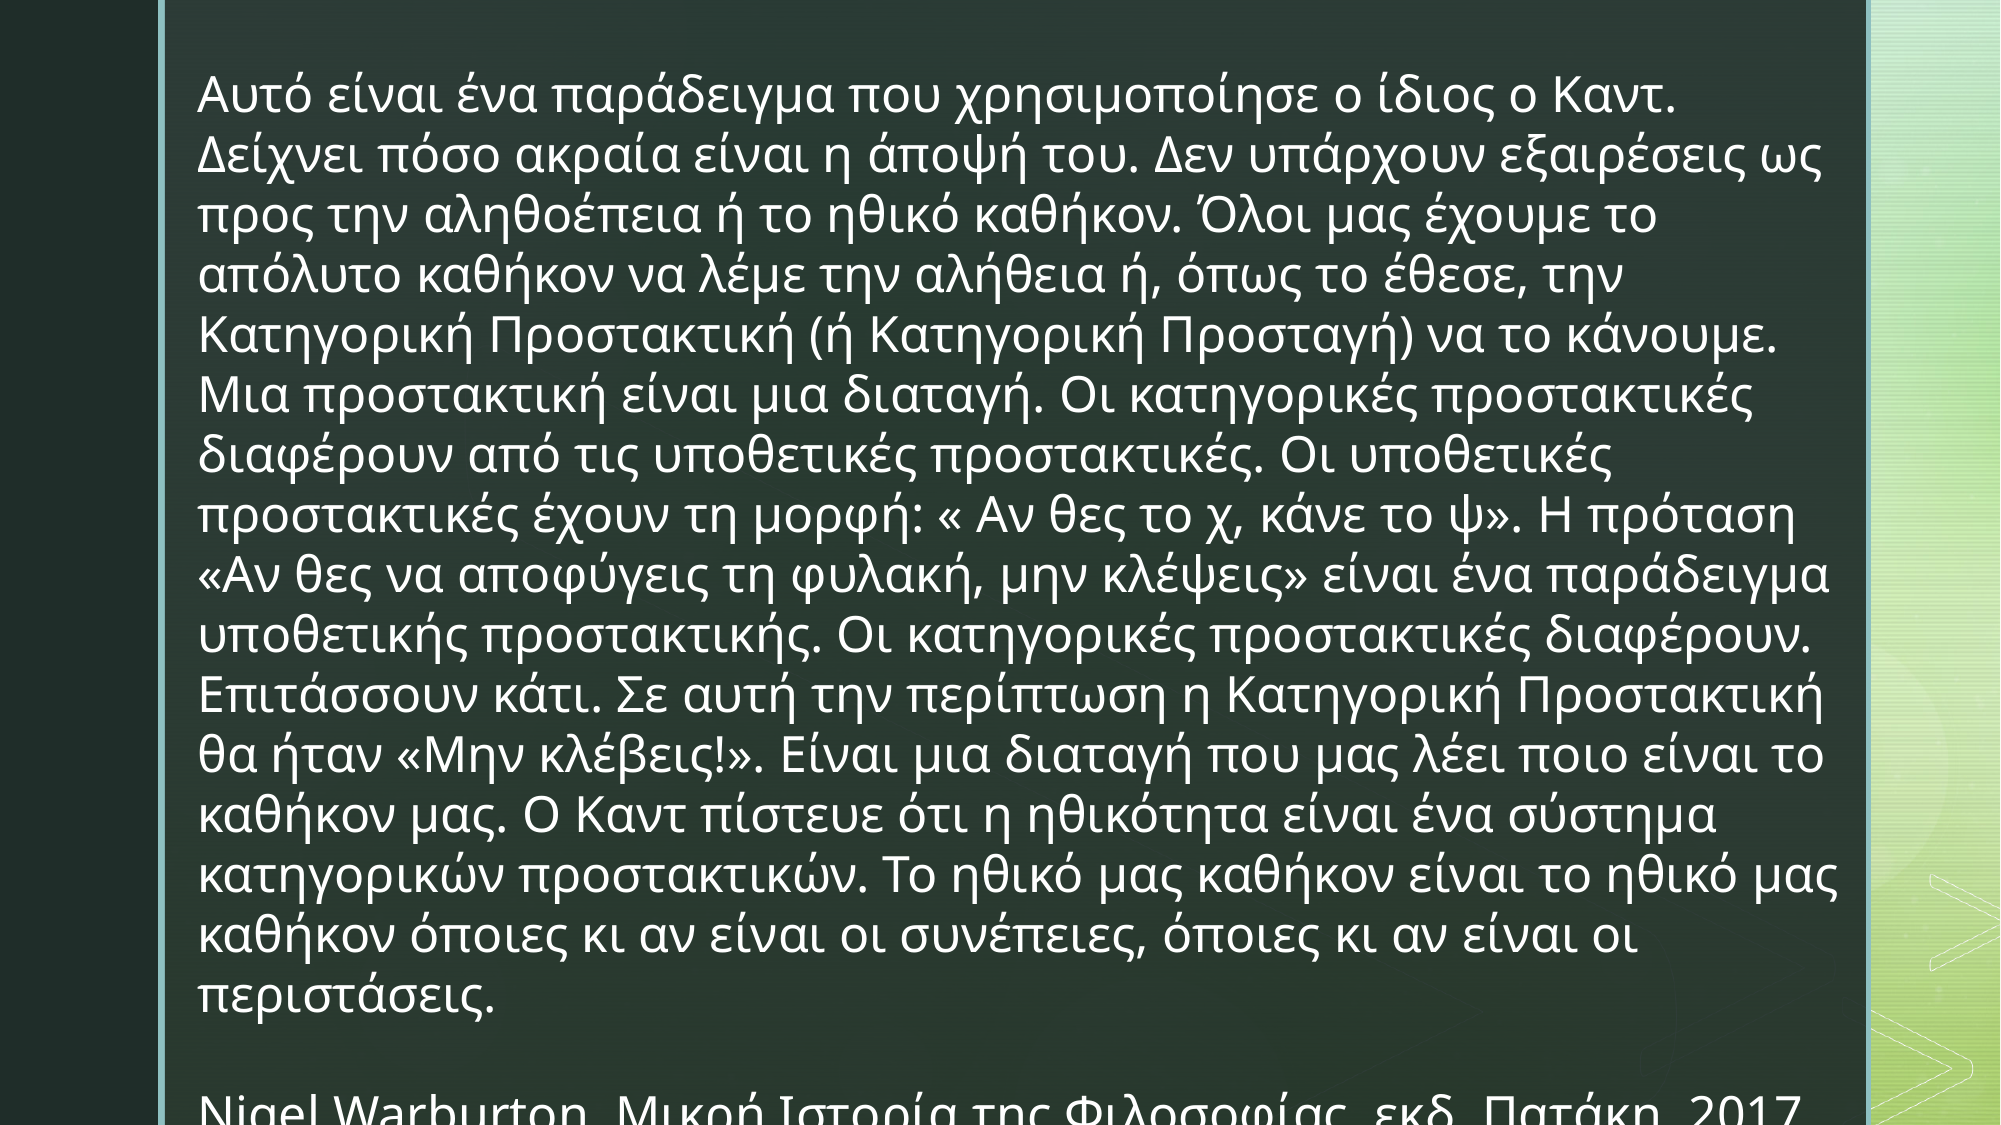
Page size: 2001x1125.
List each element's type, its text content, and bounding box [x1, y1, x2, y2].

text_box Αυτό είναι ένα παράδειγμα που χρησιμοποίησε ο ίδιος ο Καντ. Δείχνει πόσο ακραία είναι η άποψή του. Δεν υπάρχουν εξαιρέσεις ως προς την αληθοέπεια ή το ηθικό καθήκον. Όλοι μας έχουμε το απόλυτο καθήκον να λέμε την αλήθεια ή, όπως το έθεσε, την Κατηγορική Προστακτική (ή Κατηγορική Προστα­γή) να το κάνουμε. Μια προστακτική είναι μια διαταγή. Οι κατηγορικές προστακτικές διαφέρουν από τις υποθετικές προ­στακτικές. Οι υποθετικές προστακτικές έχουν τη μορφή: « Αν θες το χ, κάνε το ψ». Η πρόταση «Αν θες να αποφύγεις τη φυ­λακή, μην κλέψεις» είναι ένα παράδειγμα υποθετικής προστα­κτικής. Οι κατηγορικές προστακτικές διαφέρουν. Επιτάσσουν κάτι. Σε αυτή την περίπτωση η Κατηγορική Προστακτική θα ήταν «Μην κλέβεις!». Είναι μια διαταγή που μας λέει ποιο είναι το καθήκον μας. Ο Καντ πίστευε ότι η ηθικότητα είναι ένα σύ­στημα κατηγορικών προστακτικών. Το ηθικό μας καθήκον είναι το ηθικό μας καθήκον όποιες κι αν είναι οι συνέπειες, όποιες κι αν είναι οι περιστάσεις. Nigel Warburton, Μικρή Ιστορία της Φιλοσοφίας, εκδ. Πατάκη, 2017, σελ.147-148. [182, 54, 1858, 1125]
